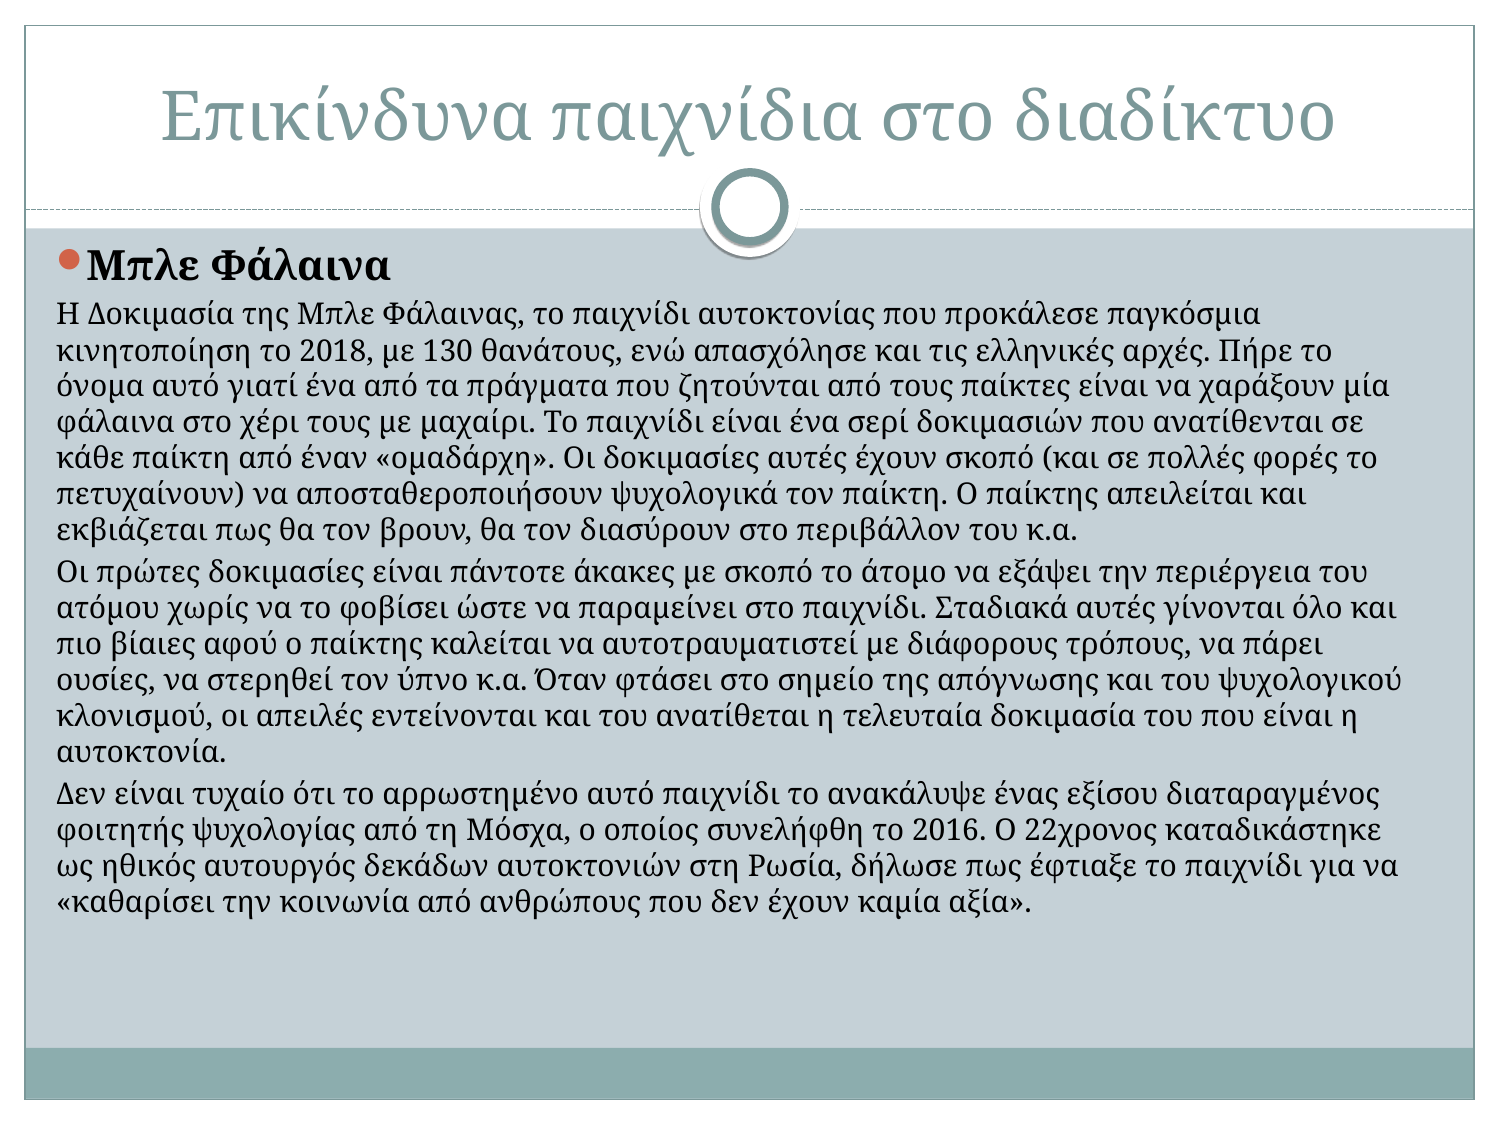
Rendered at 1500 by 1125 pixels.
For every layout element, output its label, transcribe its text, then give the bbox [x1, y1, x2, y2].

title Επικίνδυνα παιχνίδια στο διαδίκτυο [49, 37, 1450, 162]
list Μπλε Φάλαινα Η Δοκιμασία της Μπλε Φάλαινας, το παιχνίδι αυτοκτονίας που προκάλεσε παγκόσμια κινητοποίηση το 2018, με 130 θανάτους, ενώ απασχόλησε και τις ελληνικές αρχές. Πήρε το όνομα αυτό γιατί ένα από τα πράγματα που ζητούνται από τους παίκτες είναι να χαράξουν μία φάλαινα στο χέρι τους με μαχαίρι. Το παιχνίδι είναι ένα σερί δοκιμασιών που ανατίθενται σε κάθε παίκτη από έναν «ομαδάρχη». Οι δοκιμασίες αυτές έχουν σκοπό (και σε πολλές φορές το πετυχαίνουν) να αποσταθεροποιήσουν ψυχολογικά τον παίκτη. Ο παίκτης απειλείται και εκβιάζεται πως θα τον βρουν, θα τον διασύρουν στο περιβάλλον του κ.α. Οι πρώτες δοκιμασίες είναι πάντοτε άκακες με σκοπό το άτομο να εξάψει την περιέργεια του ατόμου χωρίς να το φοβίσει ώστε να παραμείνει στο παιχνίδι. Σταδιακά αυτές γίνονται όλο και πιο βίαιες αφού ο παίκτης καλείται να αυτοτραυματιστεί με διάφορους τρόπους, να πάρει ουσίες, να στερηθεί τον ύπνο κ.α. Όταν φτάσει στο σημείο της απόγνωσης και του ψυχολογικού κλονισμού, οι απειλές εντείνονται και του ανατίθεται η τελευταία δοκιμασία του που είναι η αυτοκτονία. Δεν είναι τυχαίο ότι το αρρωστημένο αυτό παιχνίδι το ανακάλυψε ένας εξίσου διαταραγμένος φοιτητής ψυχολογίας από τη Μόσχα, ο οποίος συνελήφθη το 2016. Ο 22χρονος καταδικάστηκε ως ηθικός αυτουργός δεκάδων αυτοκτονιών στη Ρωσία, δήλωσε πως έφτιαξε το παιχνίδι για να «καθαρίσει την κοινωνία από ανθρώπους που δεν έχουν καμία αξία». [41, 231, 1437, 982]
